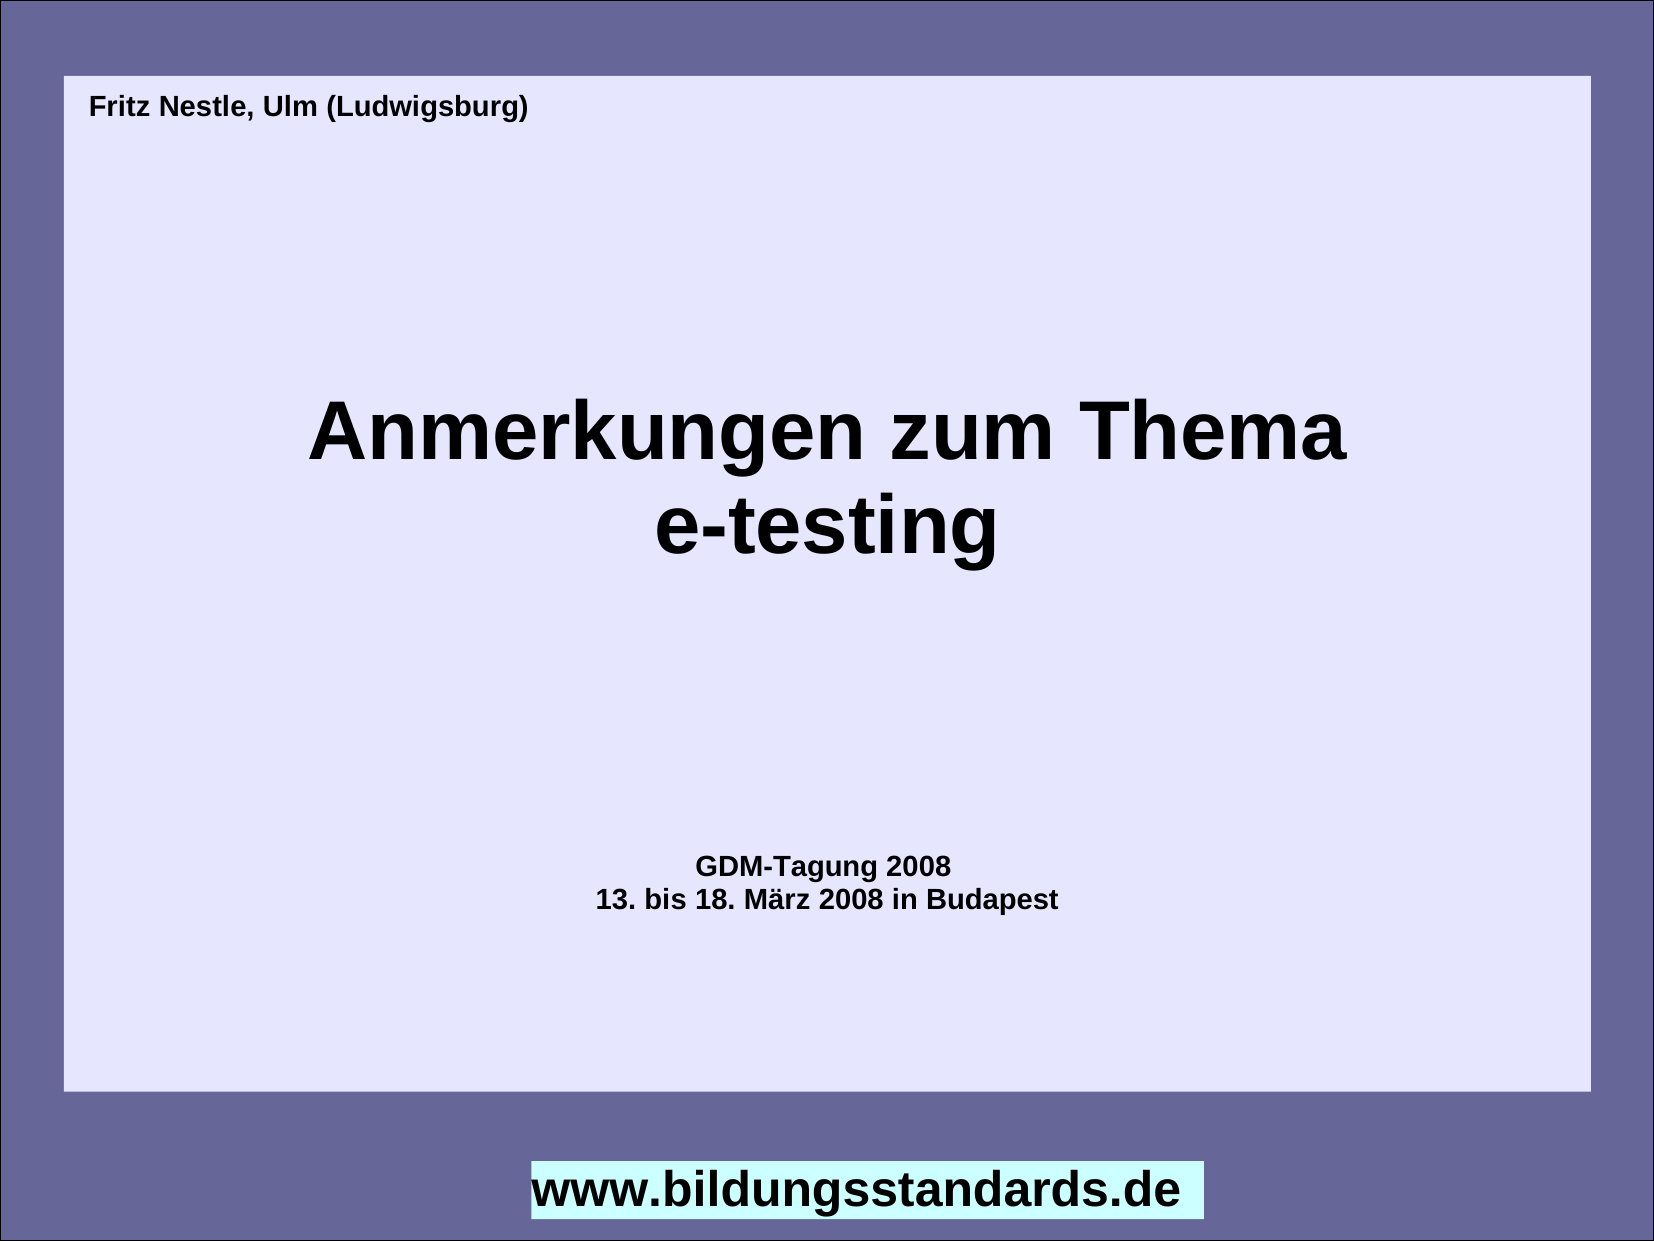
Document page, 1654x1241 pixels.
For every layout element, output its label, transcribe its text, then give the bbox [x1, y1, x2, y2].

text_box www.bildungsstandards.de [531, 1161, 1204, 1220]
text_box Fritz Nestle, Ulm (Ludwigsburg) Anmerkungen zum Thema e-testing GDM-Tagung 2008 13. bis 18. März 2008 in Budapest [63, 75, 1591, 1092]
text_box [0, 0, 1654, 1241]
